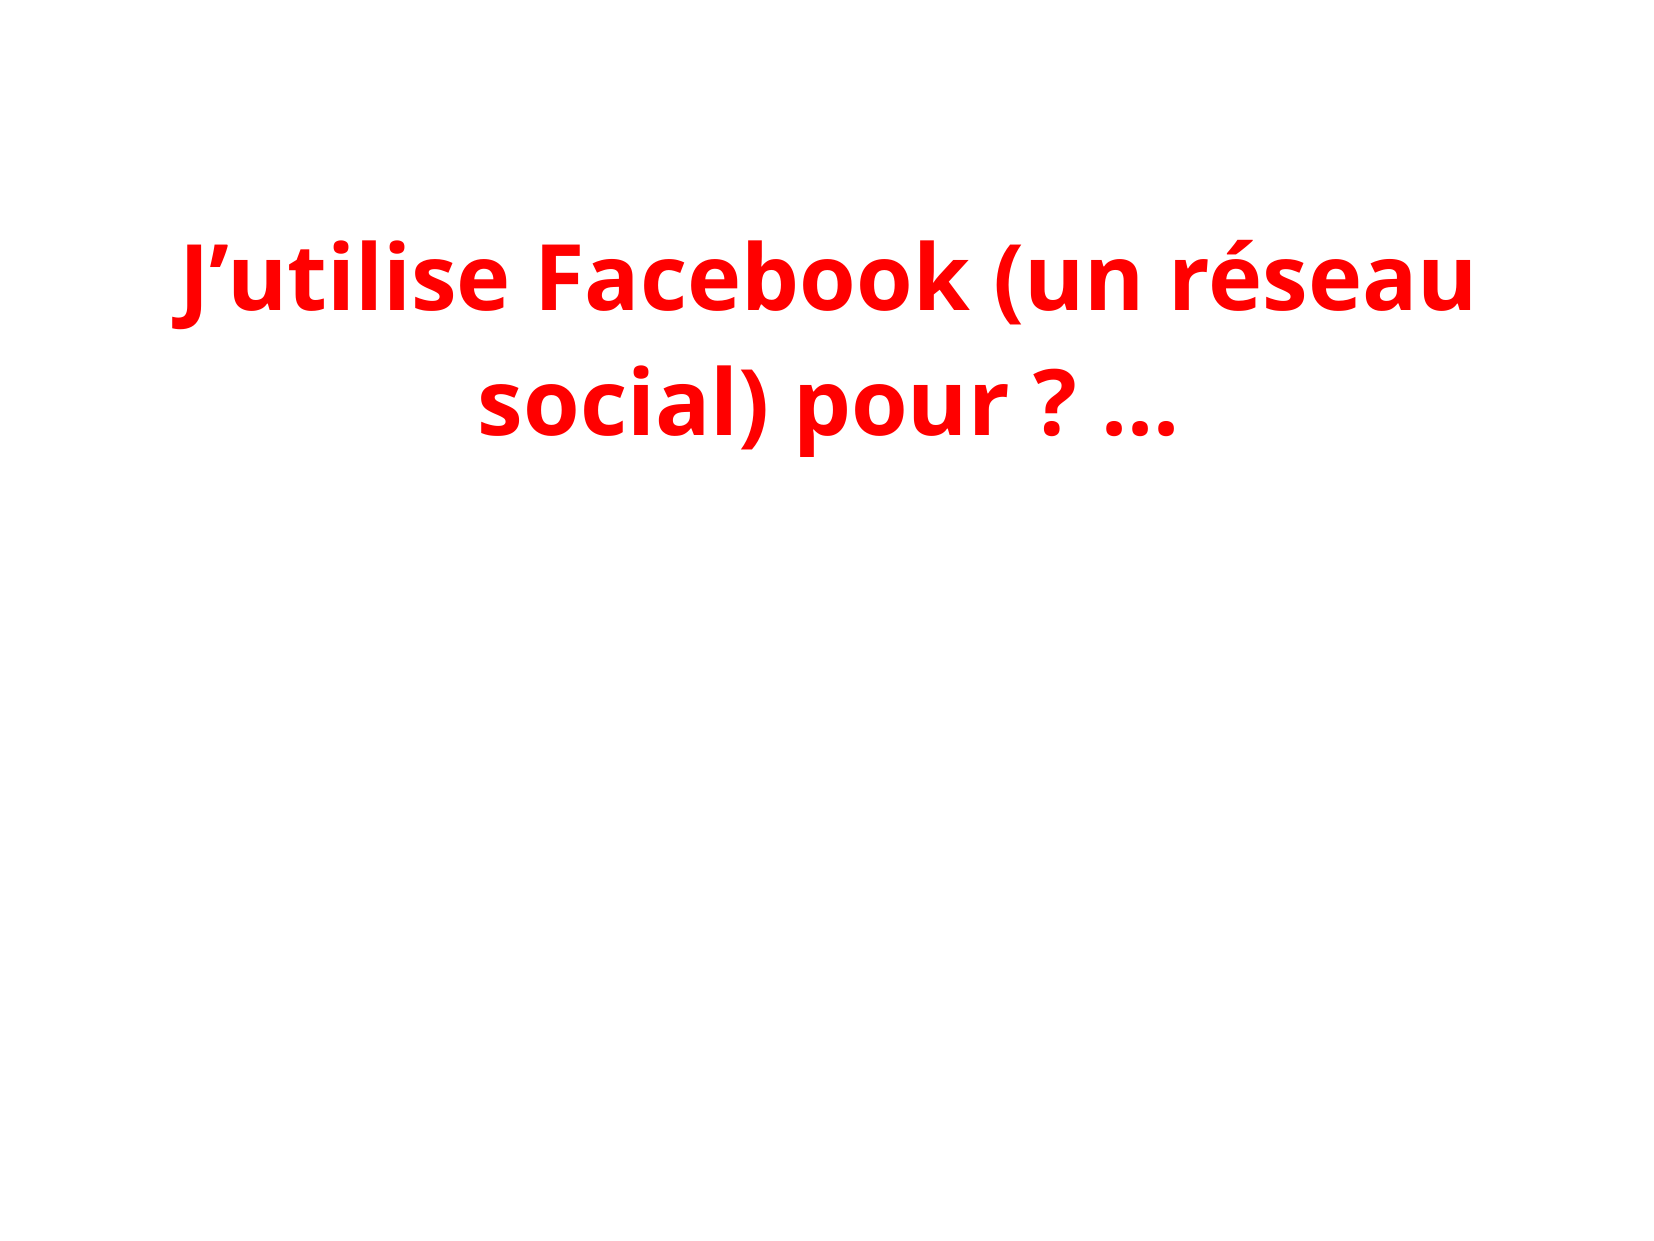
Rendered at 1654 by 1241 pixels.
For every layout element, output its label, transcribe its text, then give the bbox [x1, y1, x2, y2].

text_box J’utilise Facebook (un réseau social) pour ? ... [154, 209, 1504, 466]
